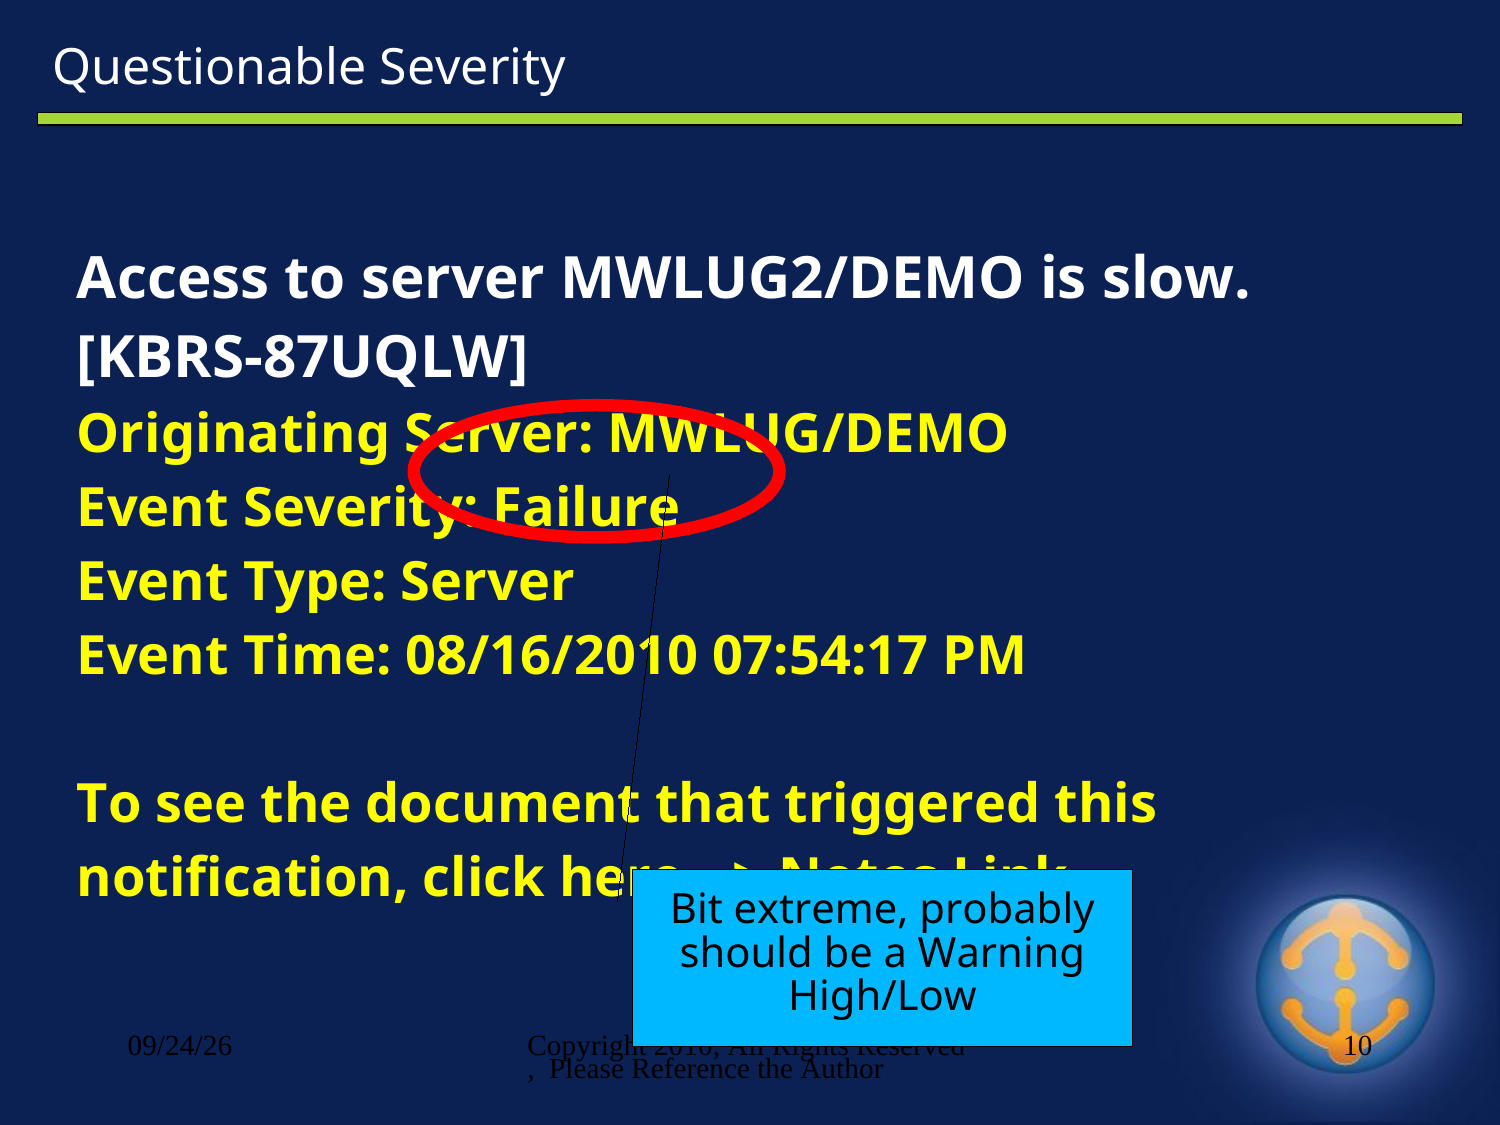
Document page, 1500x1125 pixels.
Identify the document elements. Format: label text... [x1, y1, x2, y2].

text_box Questionable Severity [37, 24, 1363, 96]
text_box Bit extreme, probably should be a Warning High/Low [632, 869, 1133, 1046]
text_box [37, 112, 1463, 126]
text_box Access to server MWLUG2/DEMO is slow. [KBRS-87UQLW] Originating Server: MWLUG/DEMO Event Severity: Failure Event Type: Server Event Time: 08/16/2010 07:54:17 PM To see the document that triggered this notification, click here --> Notes Link [421, 412, 773, 531]
text_box Access to server MWLUG2/DEMO is slow. [KBRS-87UQLW] Originating Server: MWLUG/DEMO Event Severity: Failure Event Type: Server Event Time: 08/16/2010 07:54:17 PM To see the document that triggered this notification, click here --> Notes Link [61, 228, 1419, 811]
picture [0, 0, 1500, 1125]
